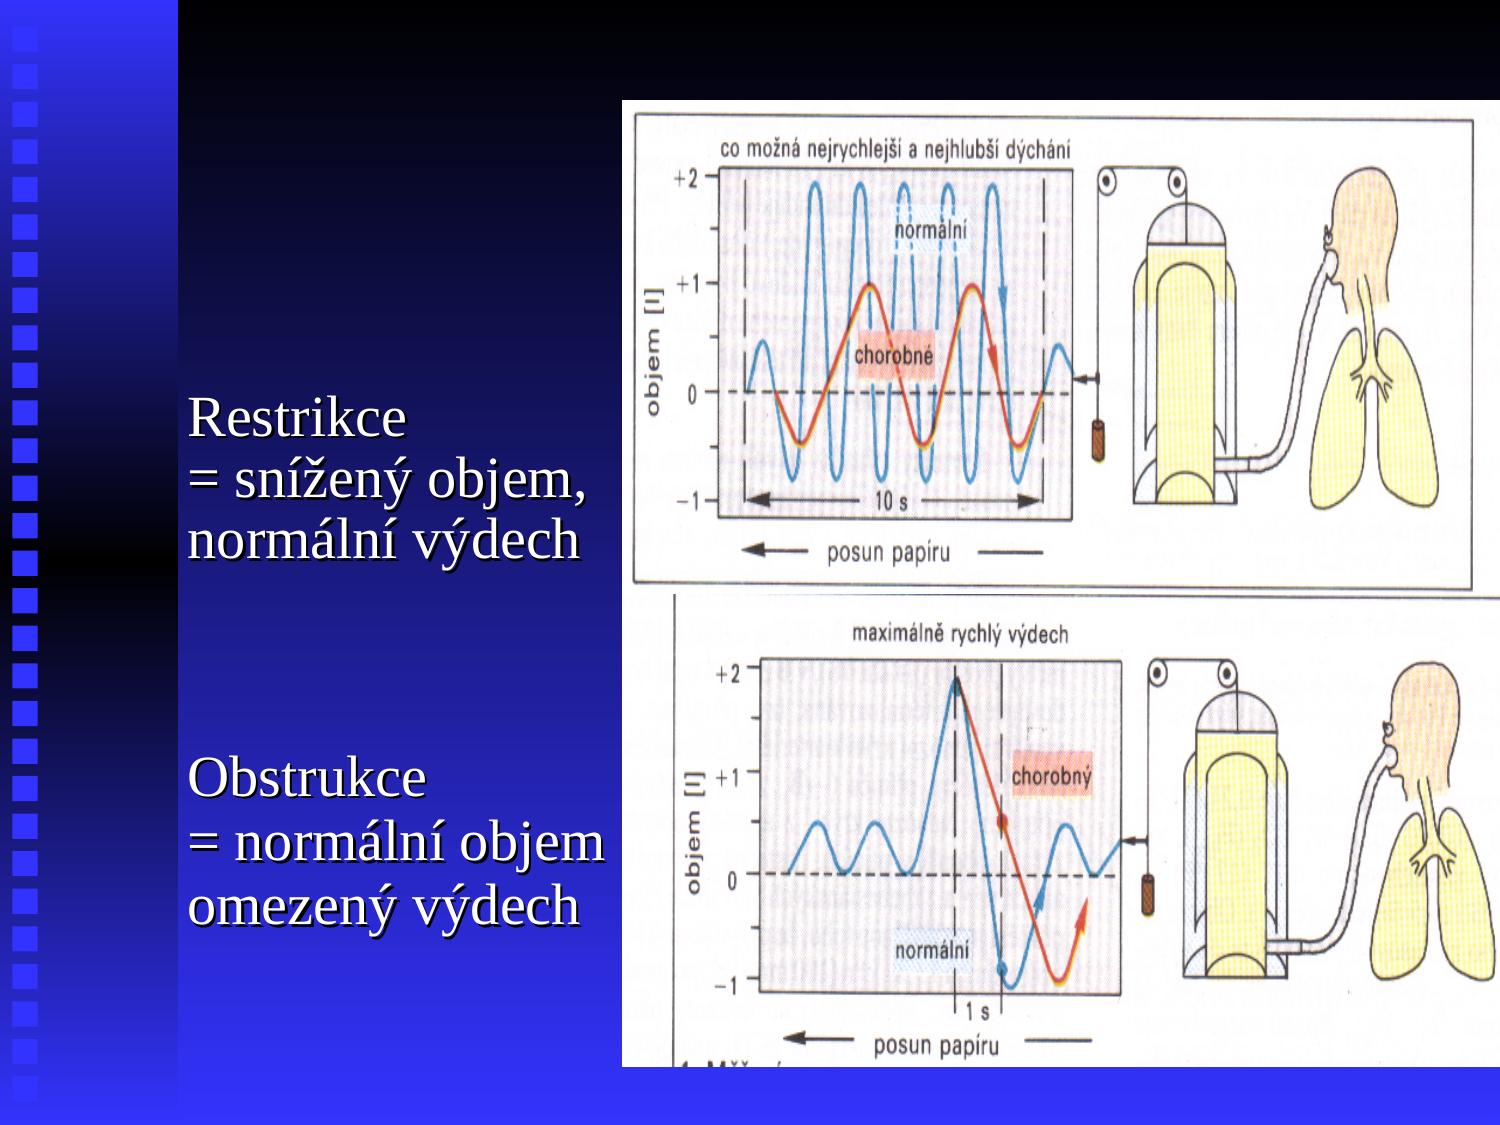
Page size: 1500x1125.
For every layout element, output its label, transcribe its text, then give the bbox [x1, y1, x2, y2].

picture [622, 100, 1500, 1067]
subtitle Restrikce = snížený objem, normální výdech Obstrukce = normální objem omezený výdech [187, 324, 622, 1001]
